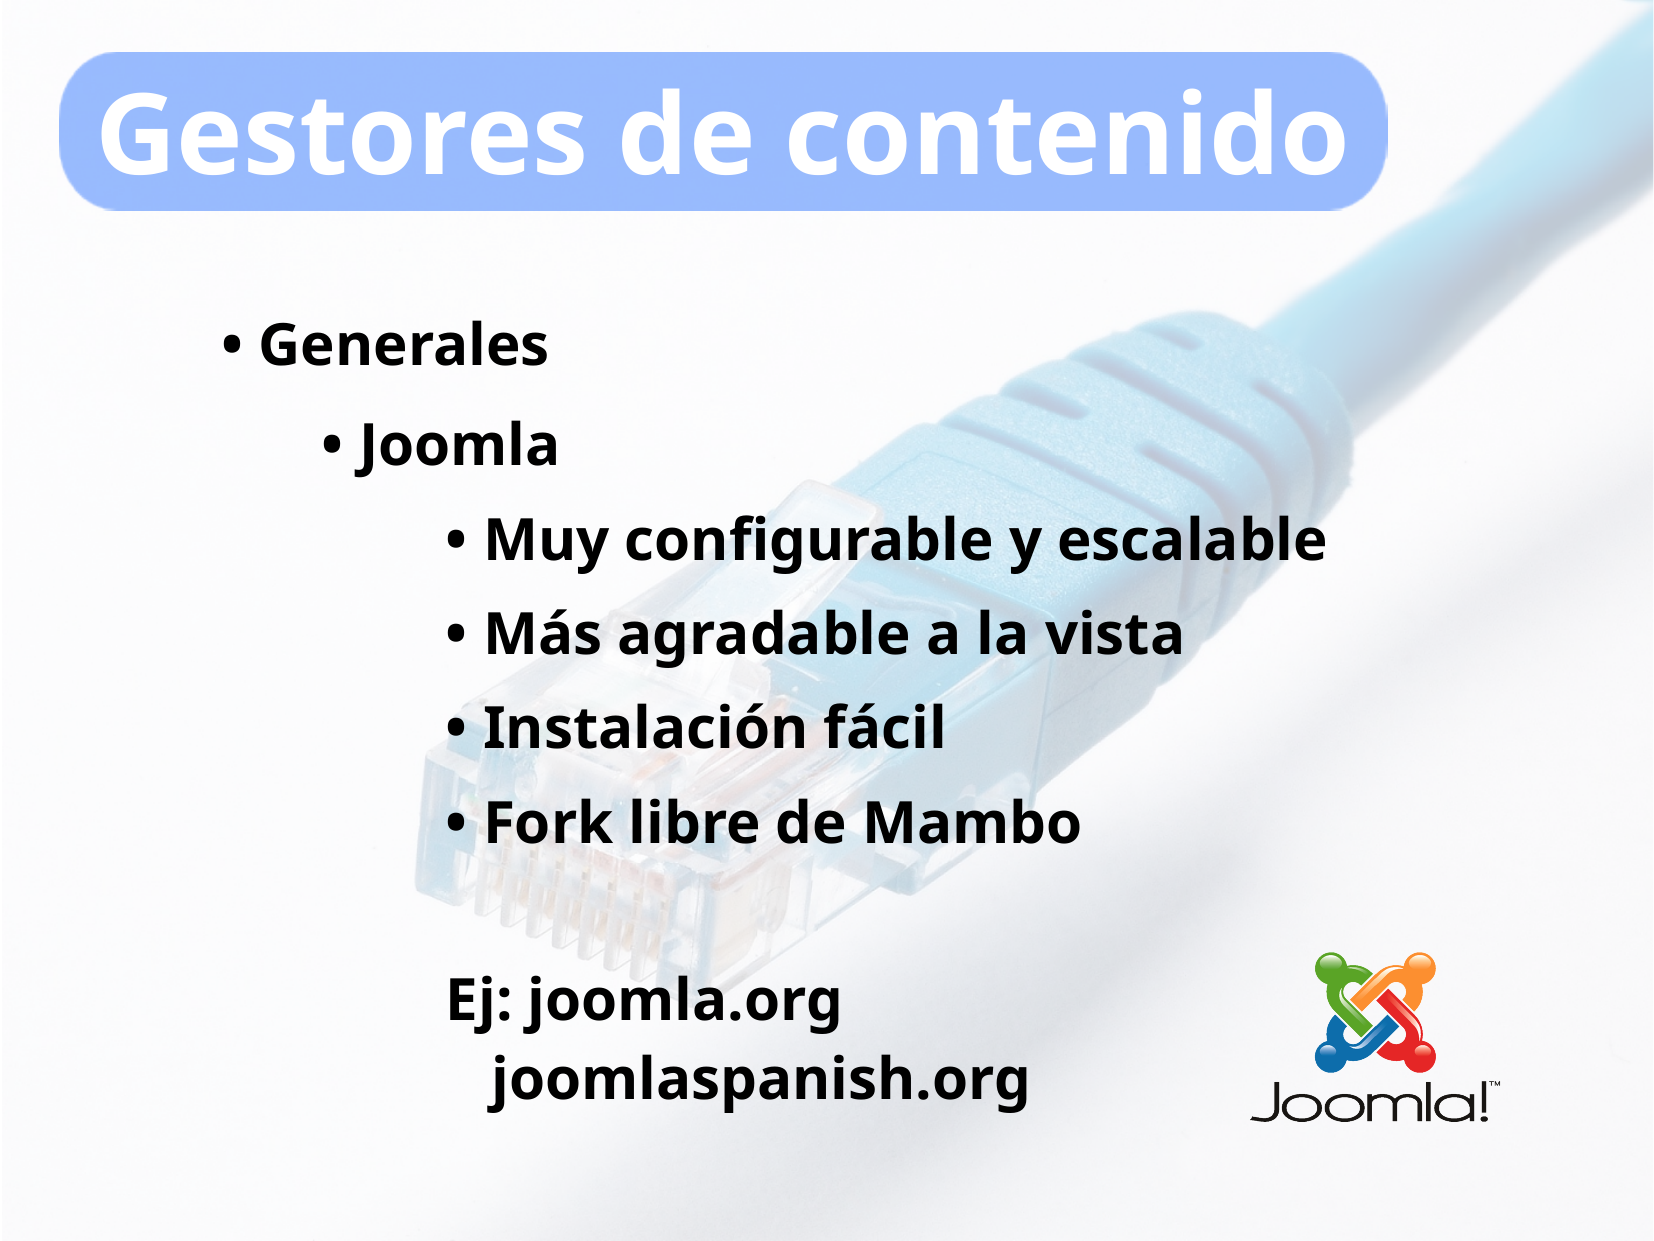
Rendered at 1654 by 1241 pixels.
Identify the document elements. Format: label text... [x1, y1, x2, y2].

text_box • Generales [206, 295, 621, 388]
text_box • Muy configurable y escalable [431, 490, 1447, 583]
text_box • Joomla [307, 395, 621, 488]
text_box • Fork libre de Mambo [431, 773, 1388, 866]
text_box Ej: joomla.org joomlaspanish.org [431, 950, 1093, 1120]
picture [2, 0, 1654, 1241]
text_box • Instalación fácil [431, 679, 1034, 772]
text_box • Más agradable a la vista [431, 584, 1300, 677]
